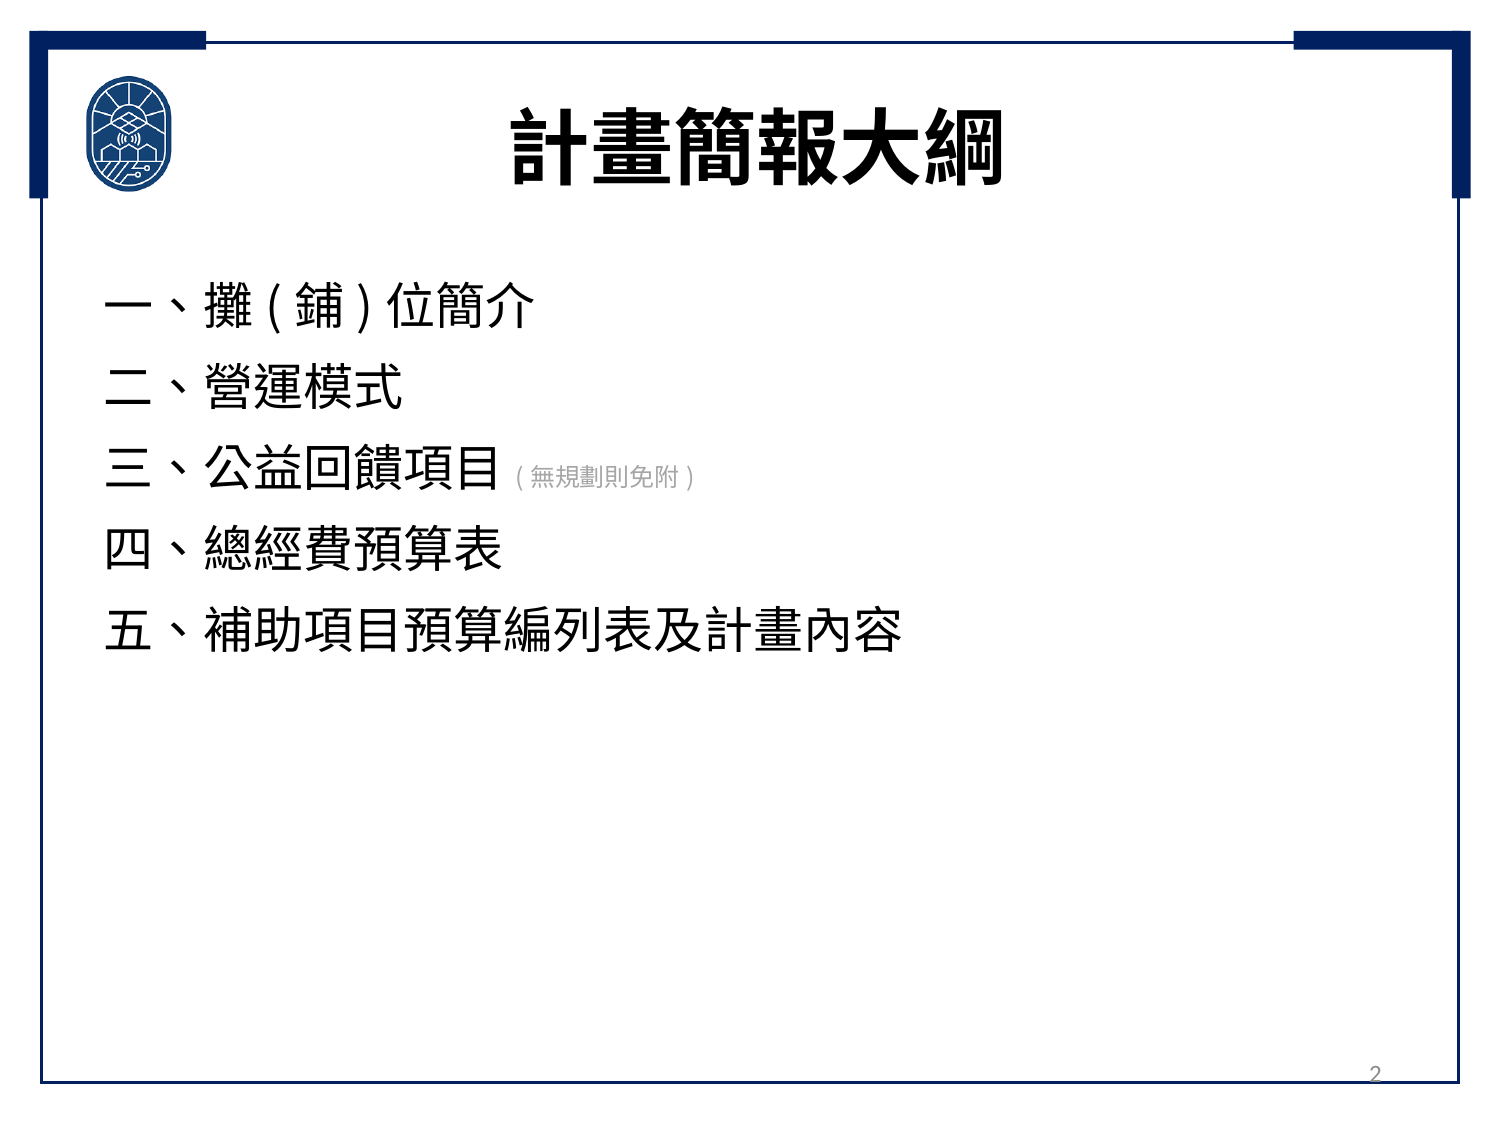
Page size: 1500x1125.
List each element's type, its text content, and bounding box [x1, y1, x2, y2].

picture [50, 55, 207, 212]
slide_number <編號> [1059, 1042, 1397, 1103]
title 計畫簡報大綱 [491, 70, 1036, 222]
list 一、攤(鋪)位簡介 二、營運模式 三、公益回饋項目(無規劃則免附) 四、總經費預算表 五、補助項目預算編列表及計畫內容 [88, 267, 1439, 846]
